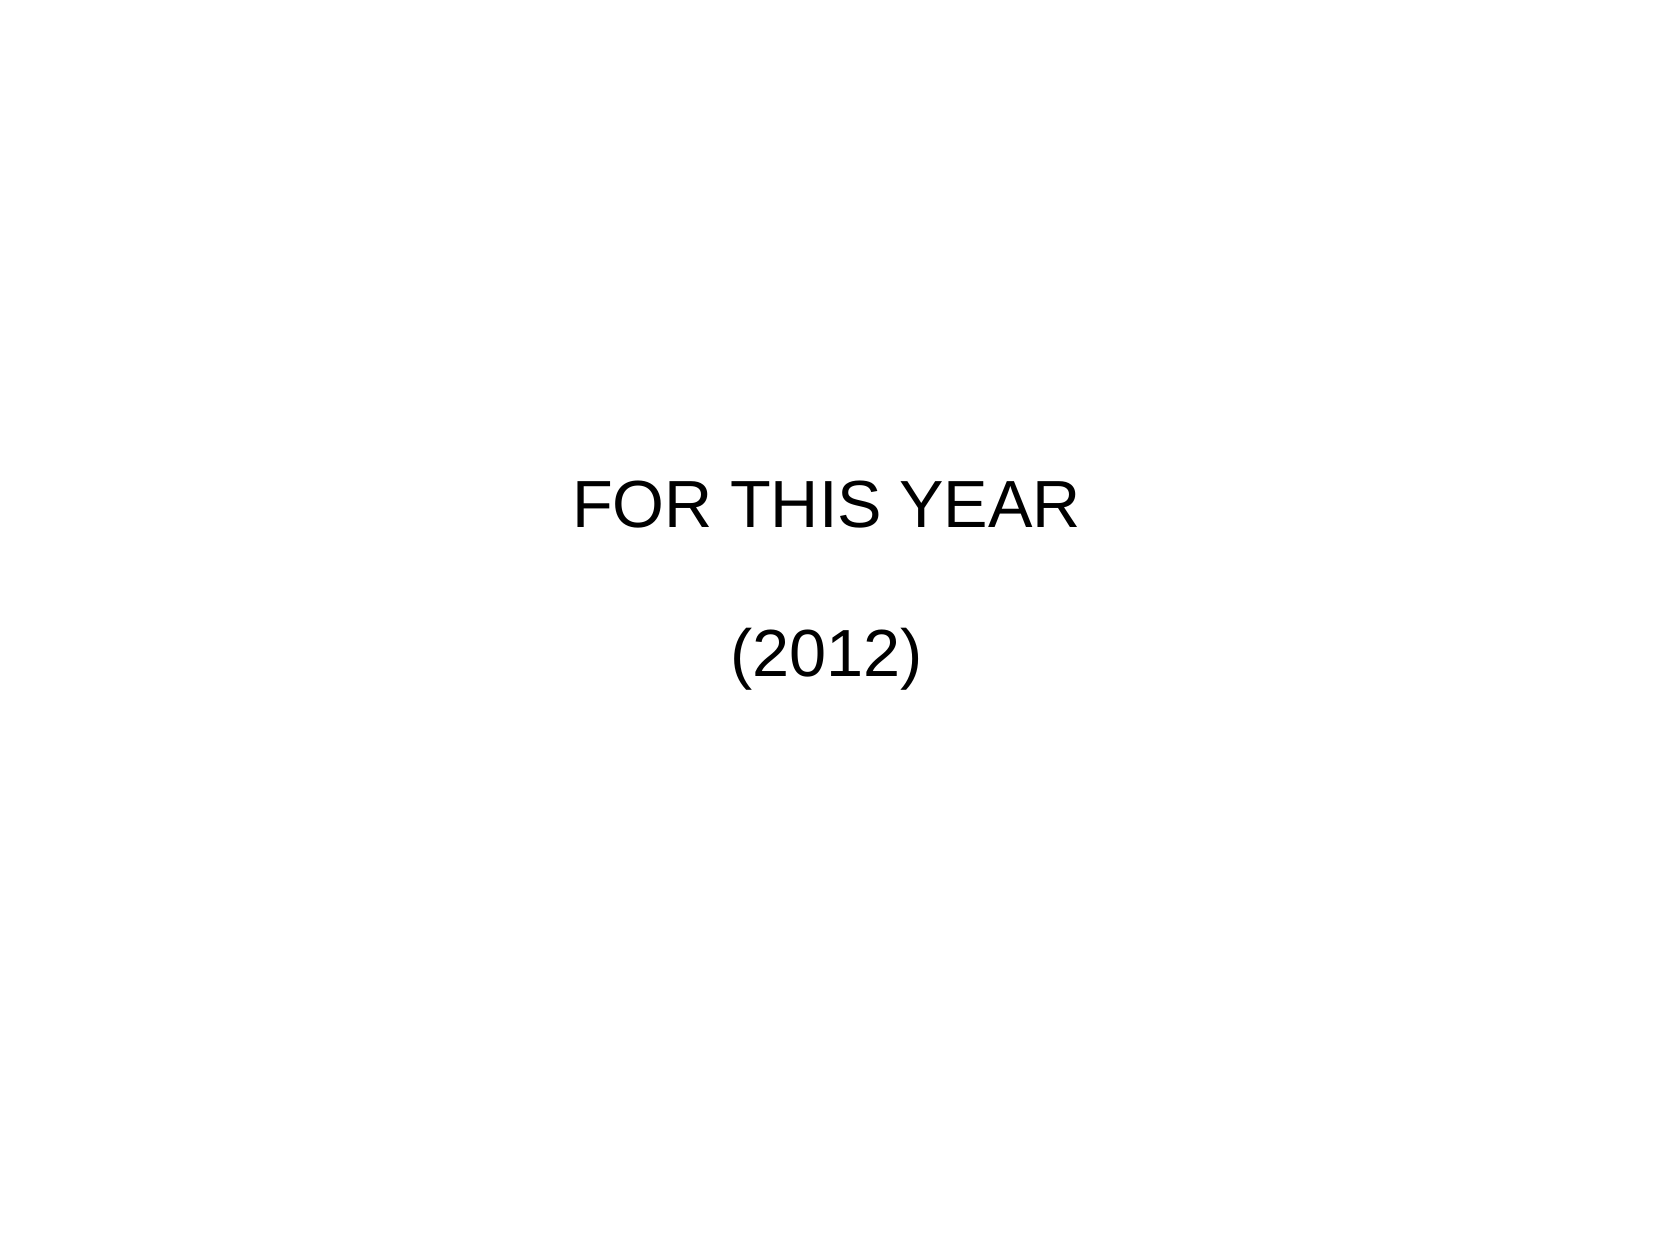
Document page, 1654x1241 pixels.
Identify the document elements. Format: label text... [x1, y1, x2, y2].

subtitle FOR THIS YEAR (2012) [82, 49, 1571, 1109]
